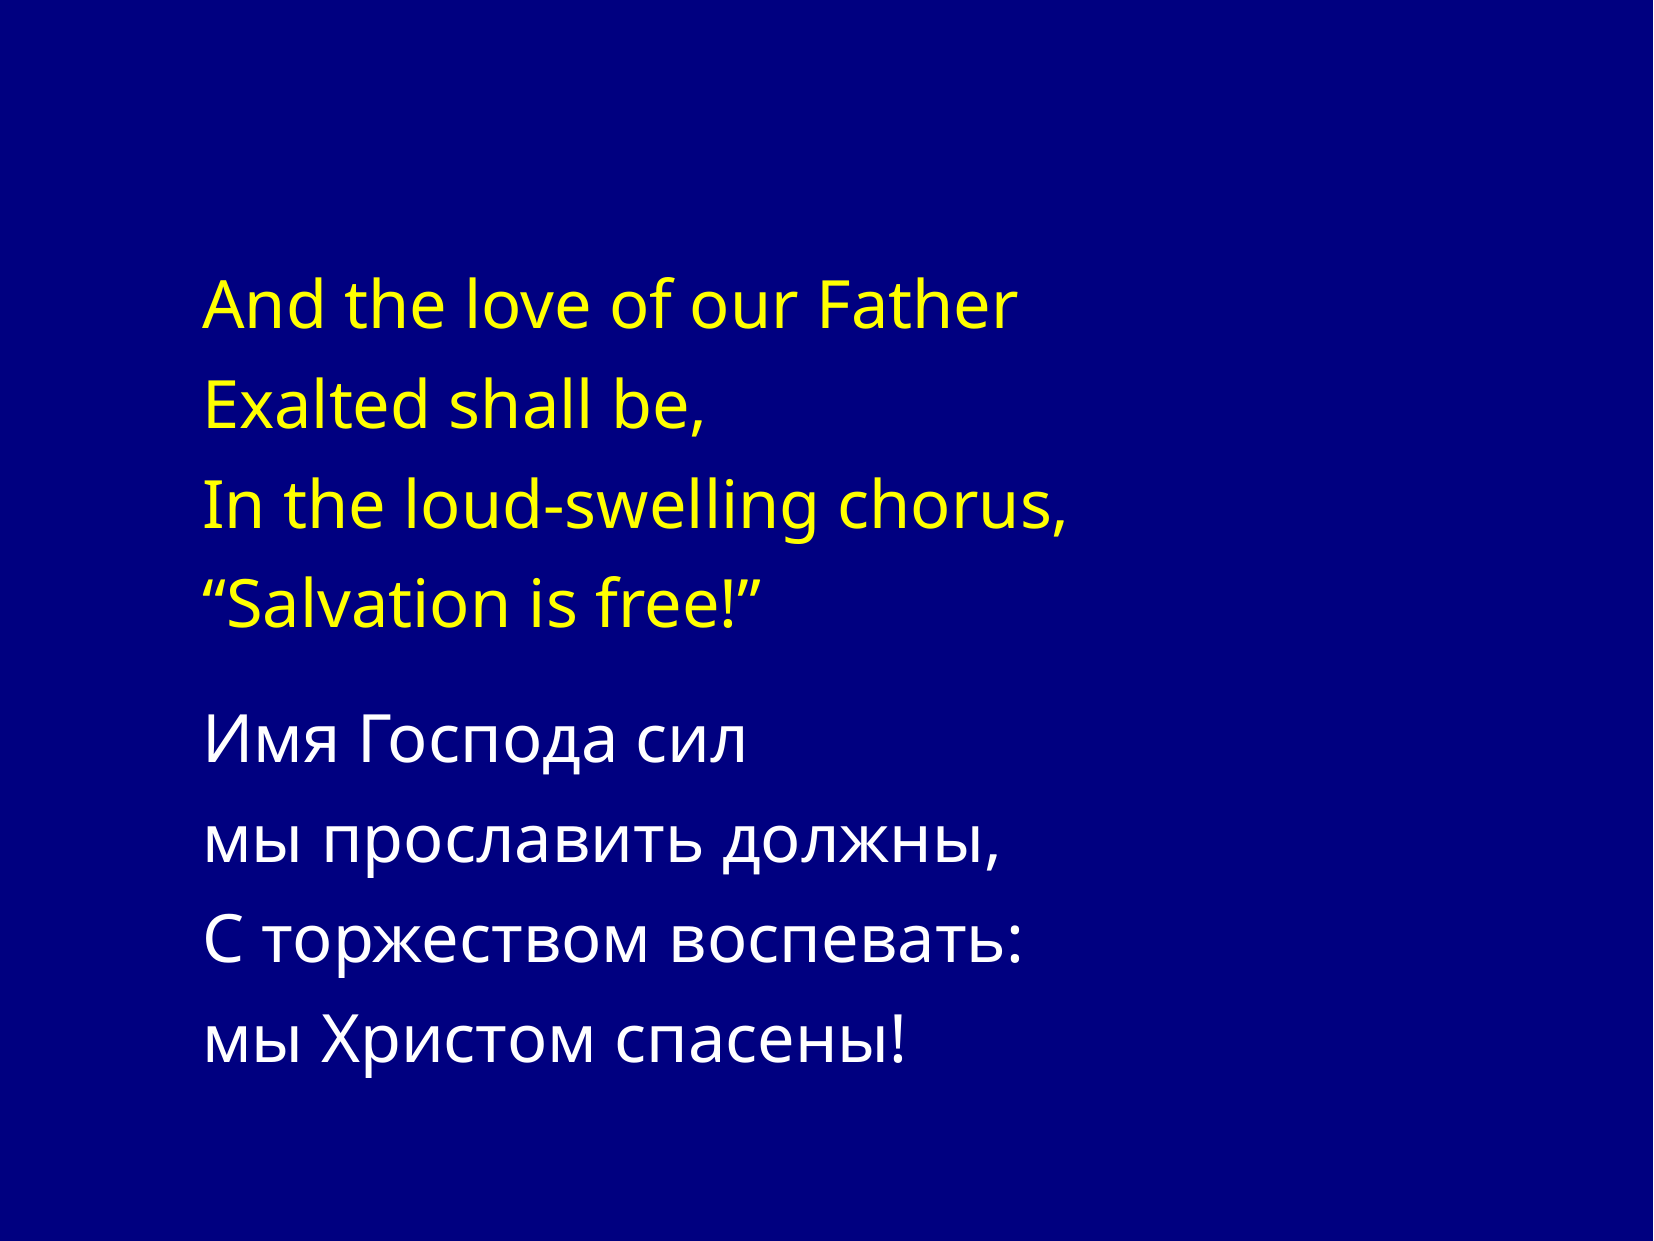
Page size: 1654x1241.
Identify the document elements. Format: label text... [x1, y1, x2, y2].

text_box And the love of our Father Exalted shall be, In the loud-swelling chorus, “Salvation is free!” [75, 150, 1576, 638]
text_box Имя Господа сил мы прославить должны, С торжеством воспевать: мы Христом спасены! [75, 675, 1576, 1163]
